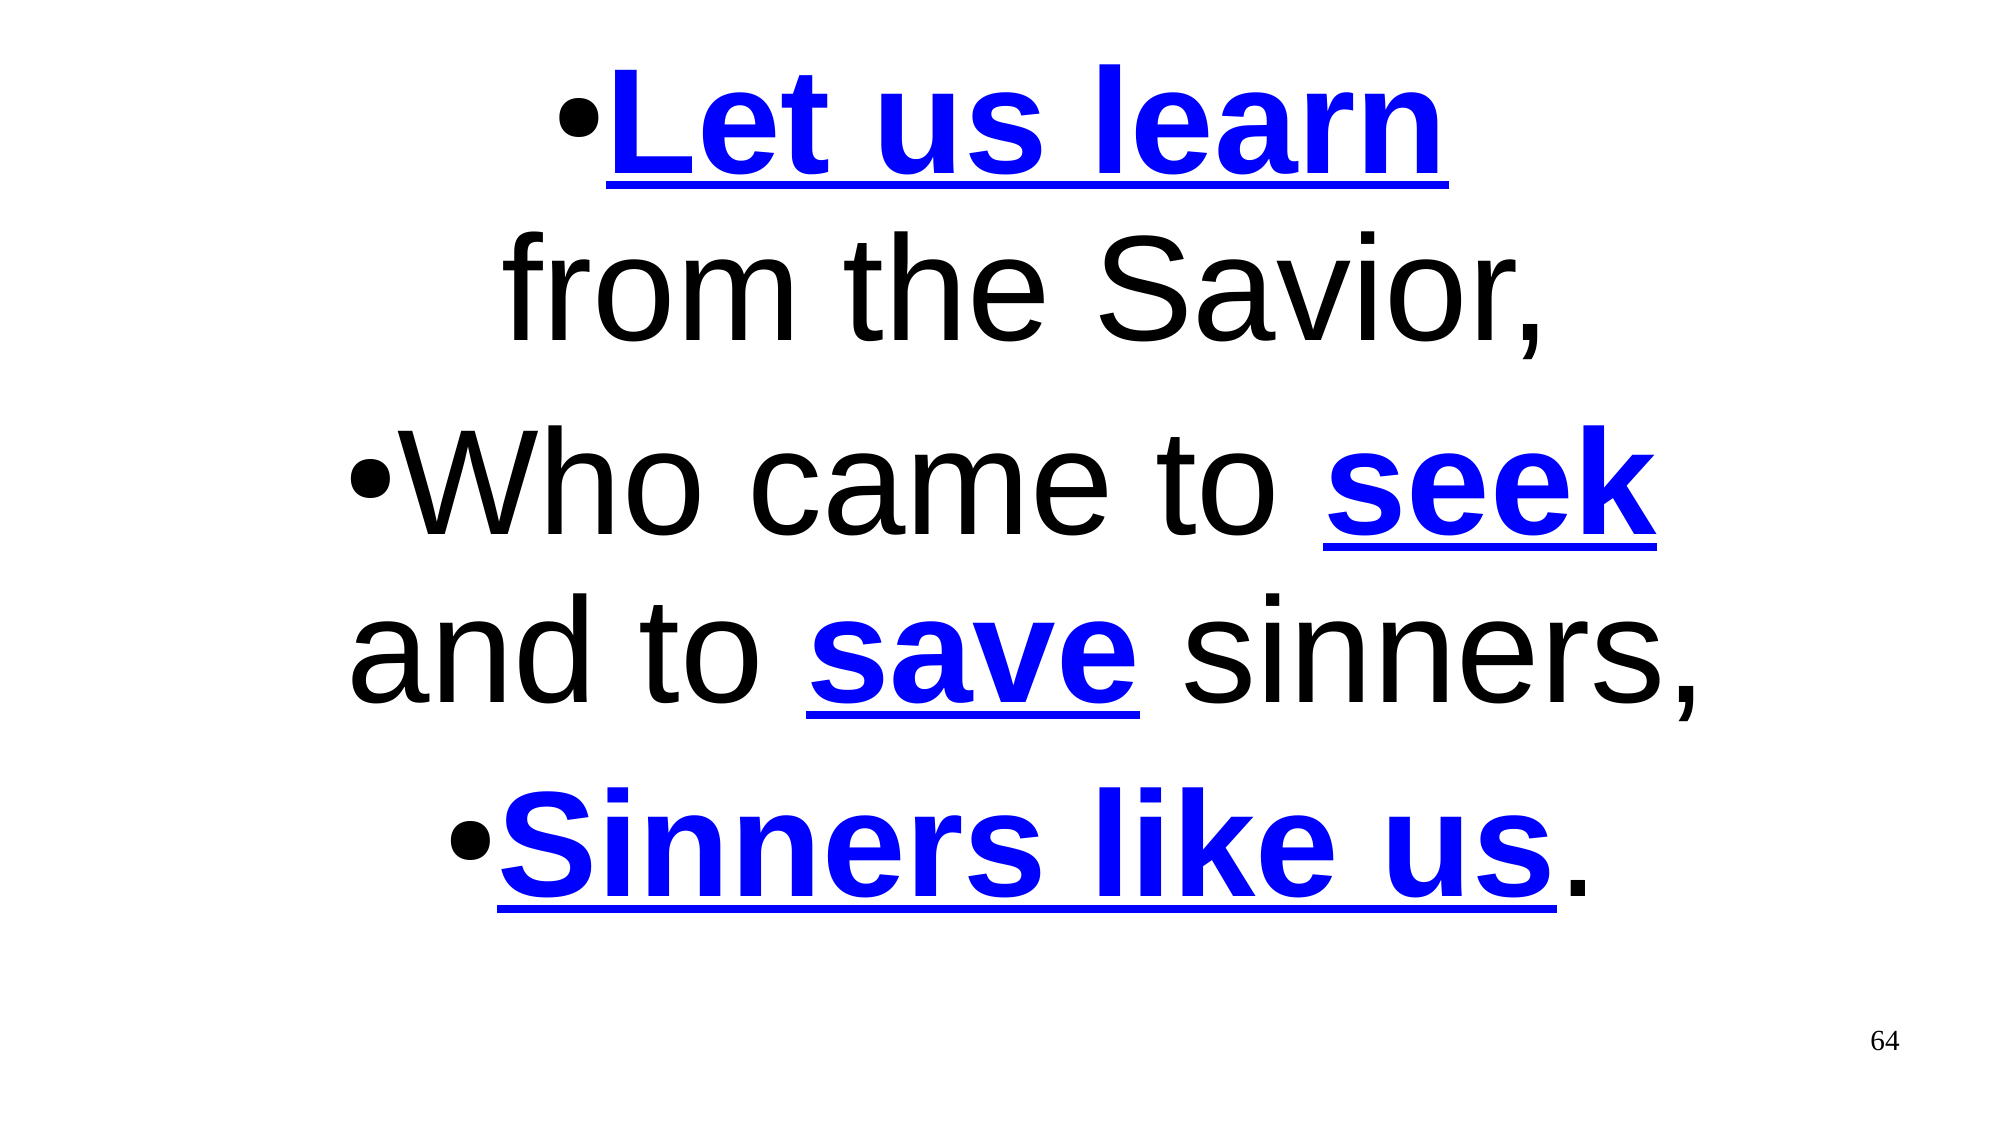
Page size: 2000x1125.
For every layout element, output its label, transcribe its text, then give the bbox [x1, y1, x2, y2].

list Let us learn from the Savior, Who came to seek and to save sinners, Sinners like us. [37, 37, 1988, 1088]
